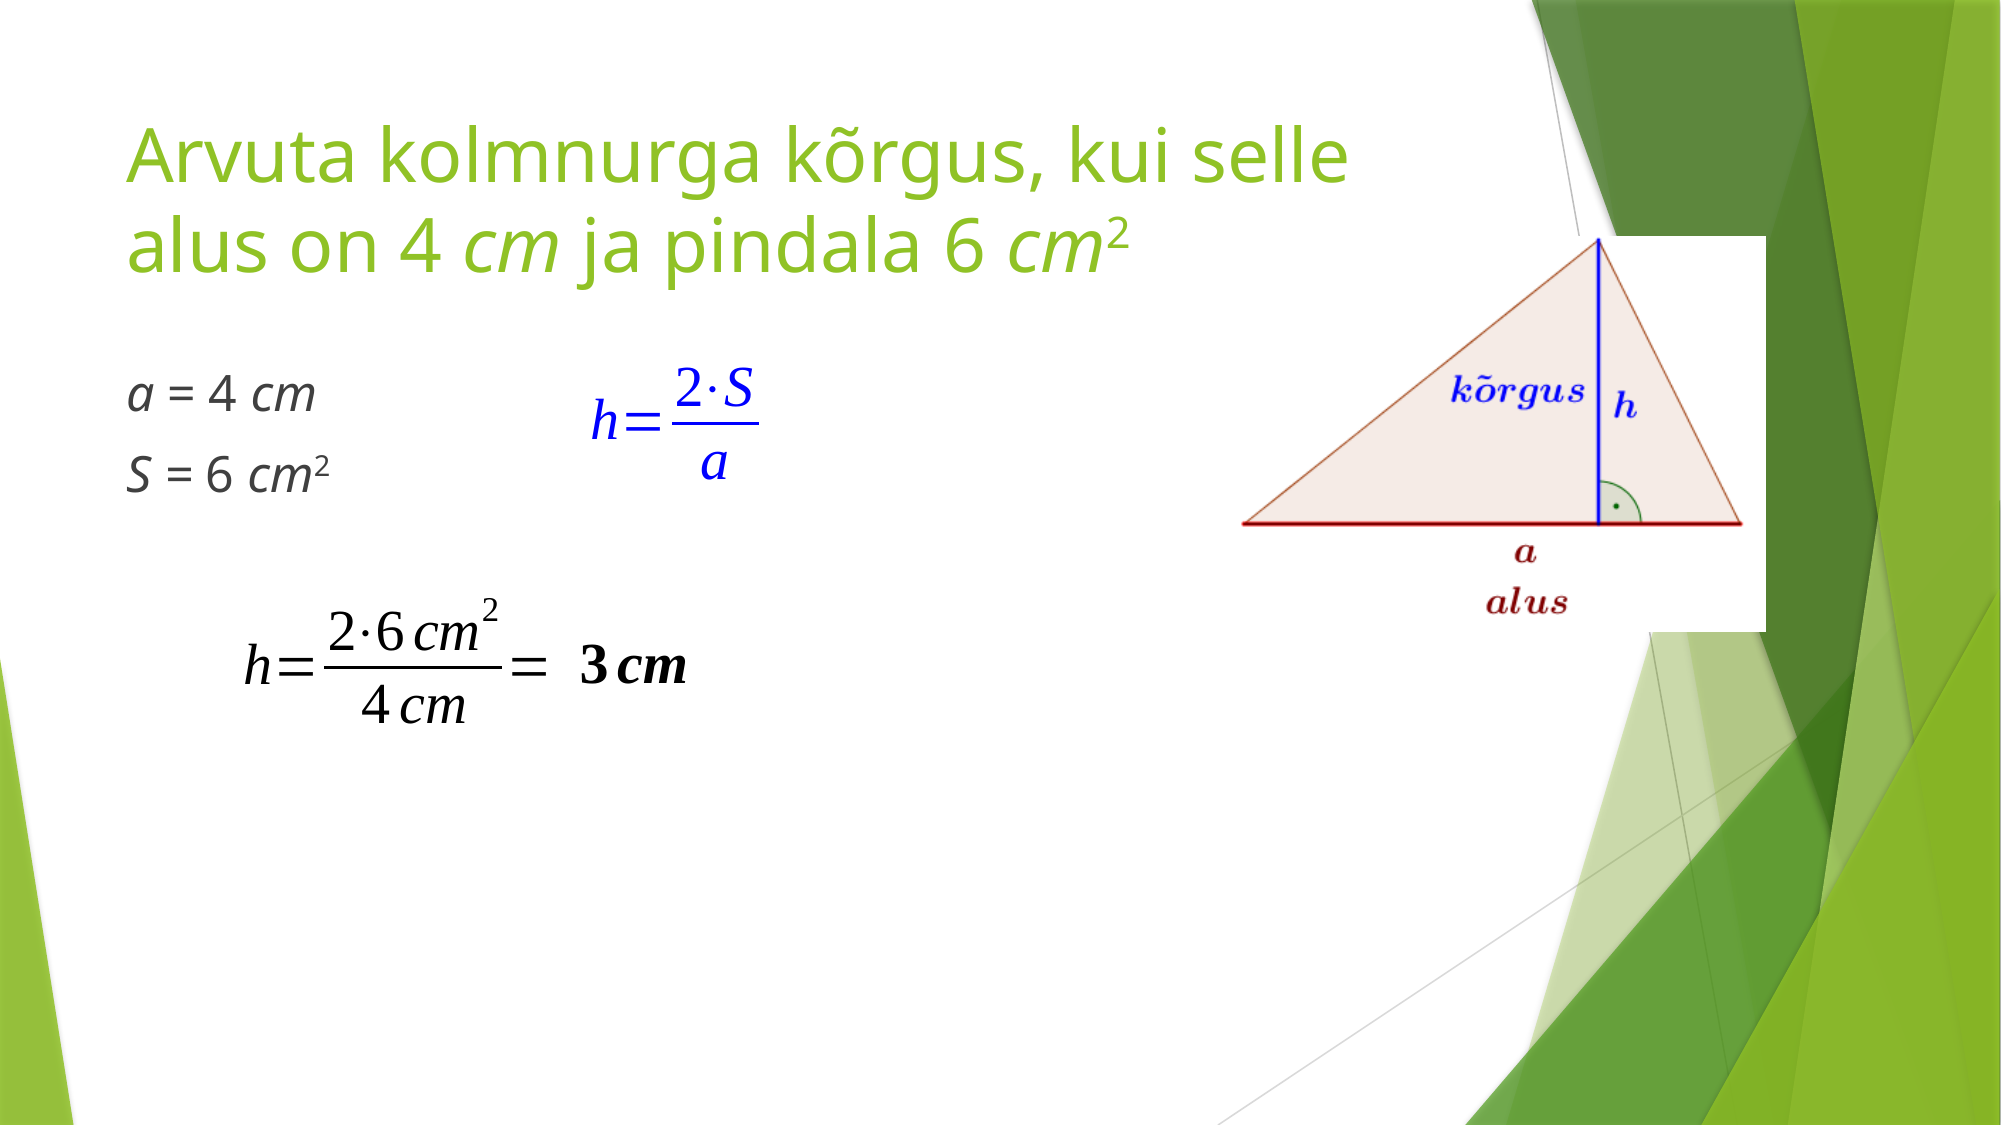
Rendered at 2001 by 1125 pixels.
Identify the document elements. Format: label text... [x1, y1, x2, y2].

list a = 4 cm S = 6 cm2 [111, 354, 1067, 1018]
title Arvuta kolmnurga kõrgus, kui selle alus on 4 cm ja pindala 6 cm2 [111, 99, 1522, 317]
chart [236, 590, 560, 737]
chart [572, 631, 695, 697]
chart [583, 354, 768, 492]
picture [1240, 236, 1766, 632]
